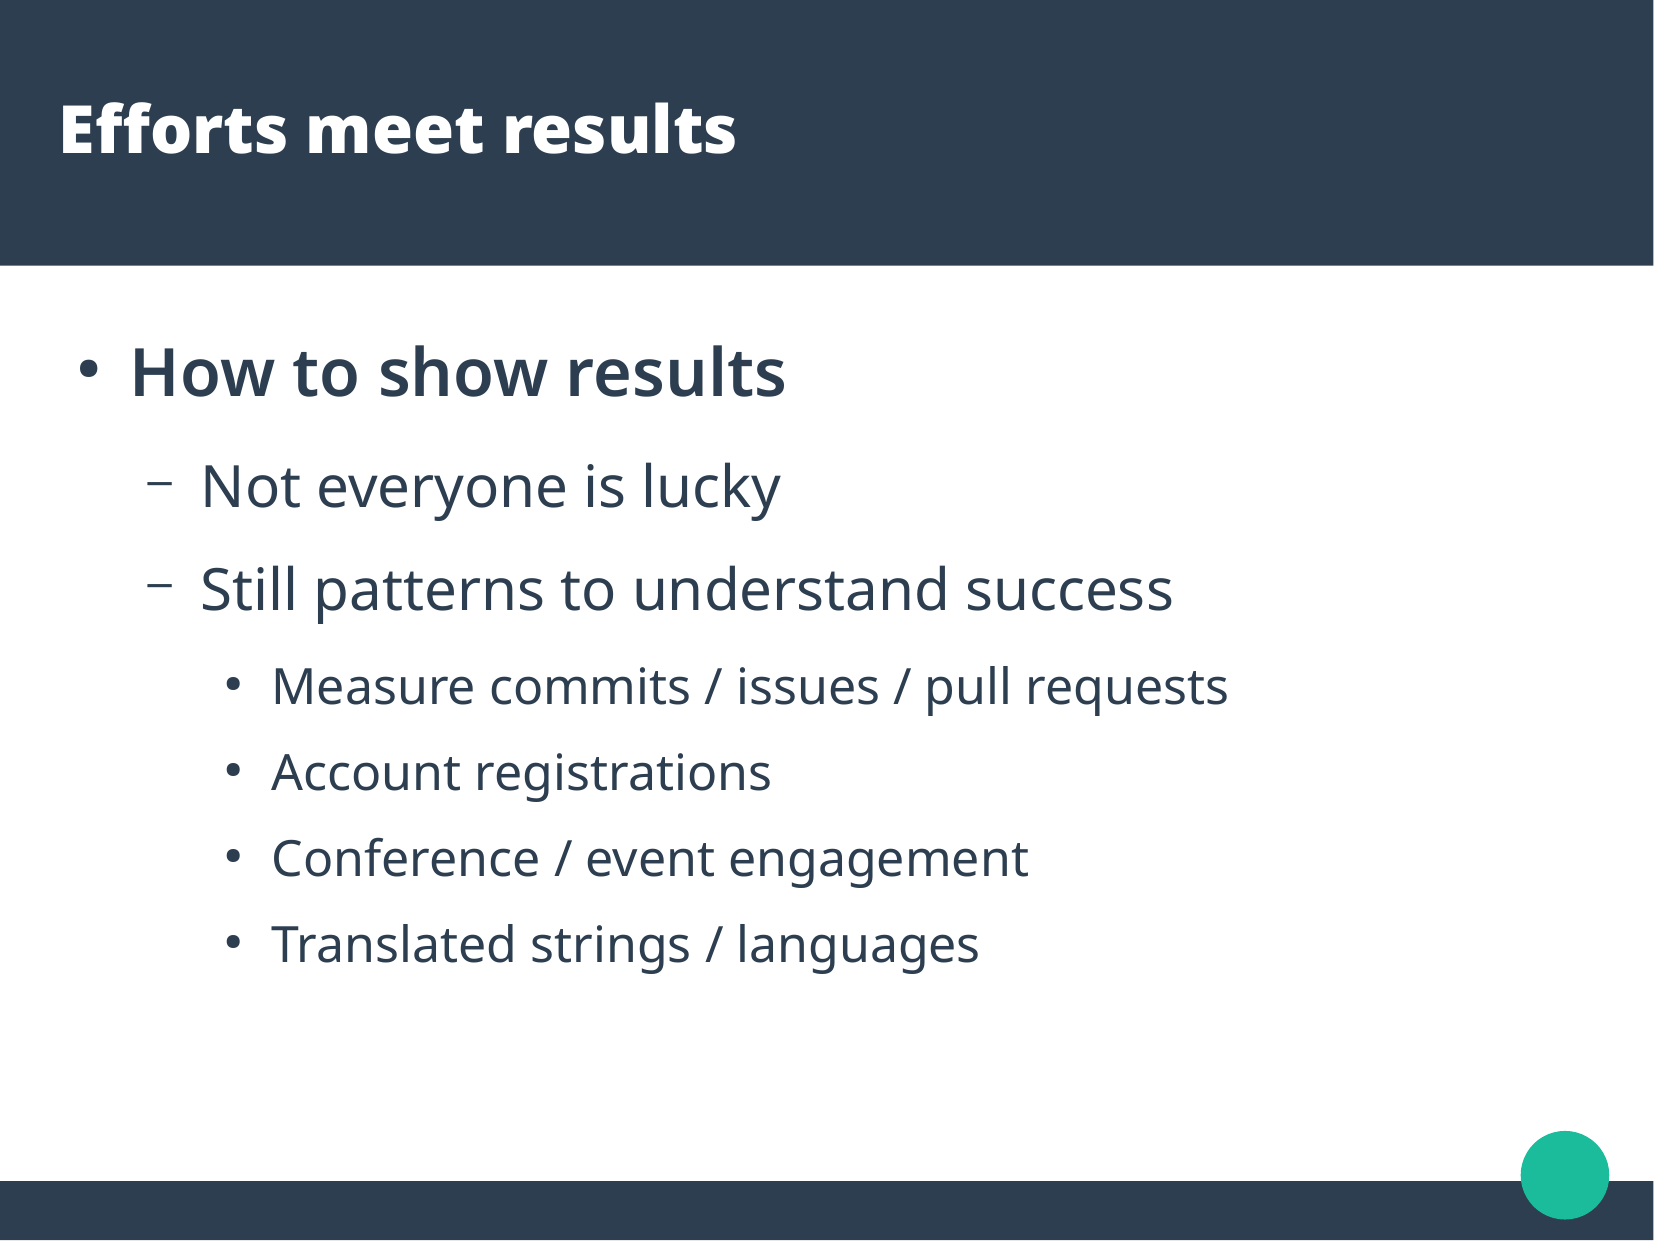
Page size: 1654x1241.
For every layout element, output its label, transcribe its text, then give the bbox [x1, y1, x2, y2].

list How to show results Not everyone is lucky Still patterns to understand success Measure commits / issues / pull requests Account registrations Conference / event engagement Translated strings / languages [59, 324, 1595, 1152]
title Efforts meet results [59, 49, 1595, 207]
